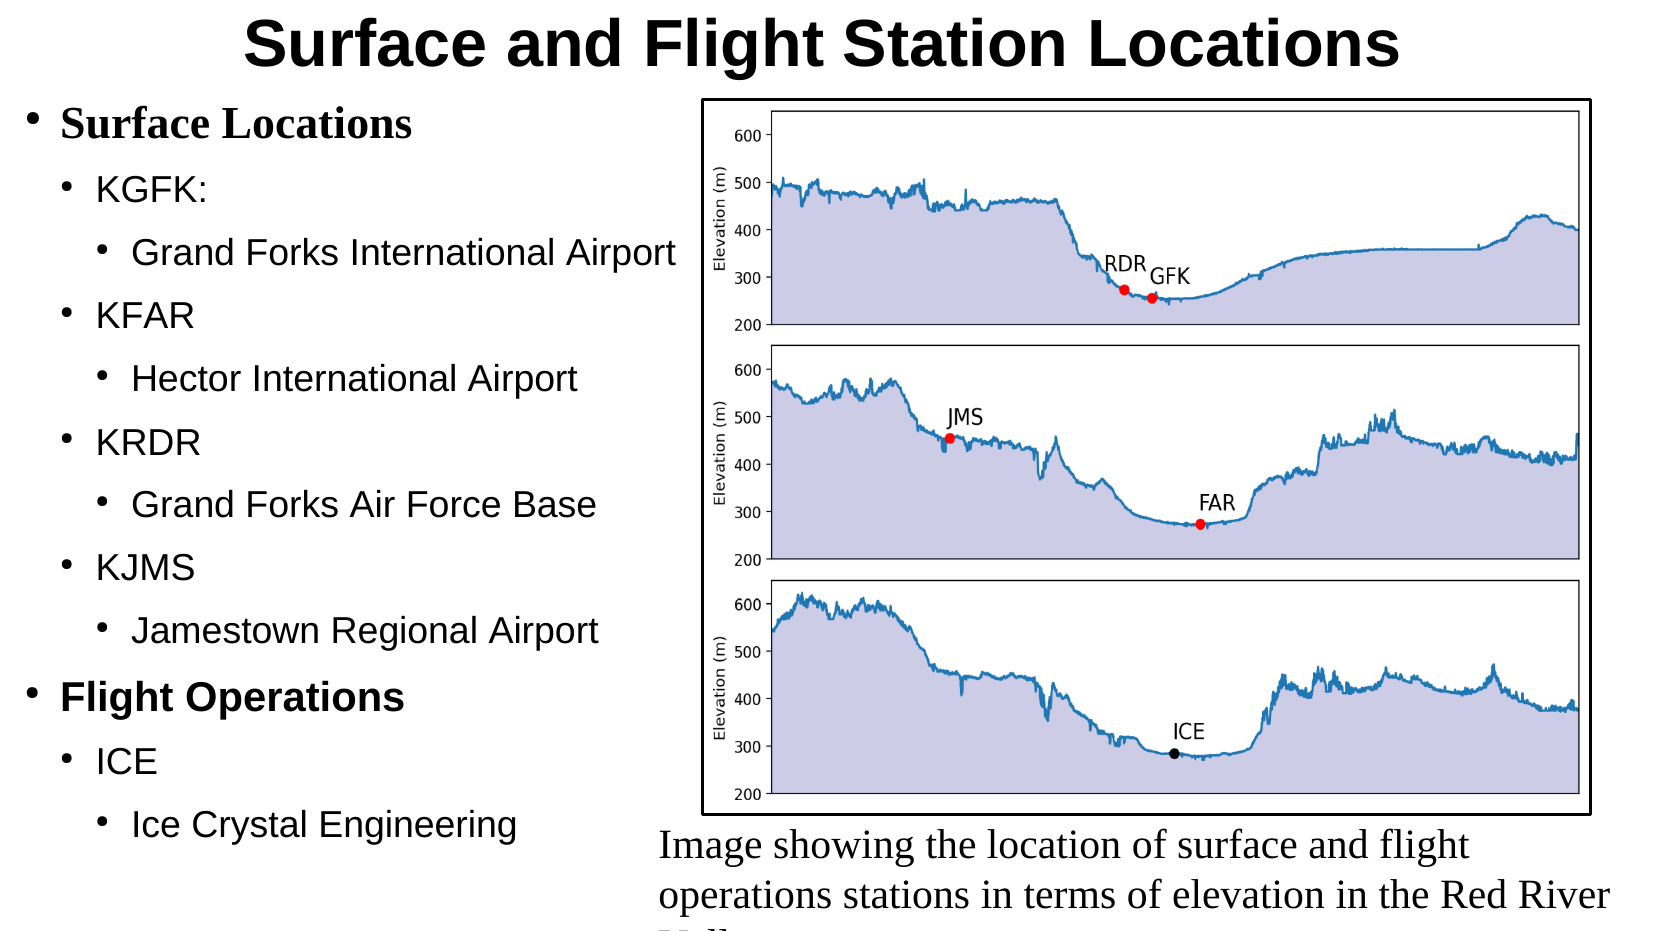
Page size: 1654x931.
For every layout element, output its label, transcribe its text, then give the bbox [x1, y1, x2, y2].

picture [703, 100, 1589, 814]
text_box Image showing the location of surface and flight operations stations in terms of elevation in the Red River Valley. [637, 818, 1633, 918]
text_box Surface Locations KGFK: Grand Forks International Airport KFAR Hector International Airport KRDR Grand Forks Air Force Base KJMS Jamestown Regional Airport Flight Operations ICE Ice Crystal Engineering [0, 84, 721, 853]
title Surface and Flight Station Locations [0, 0, 1651, 85]
